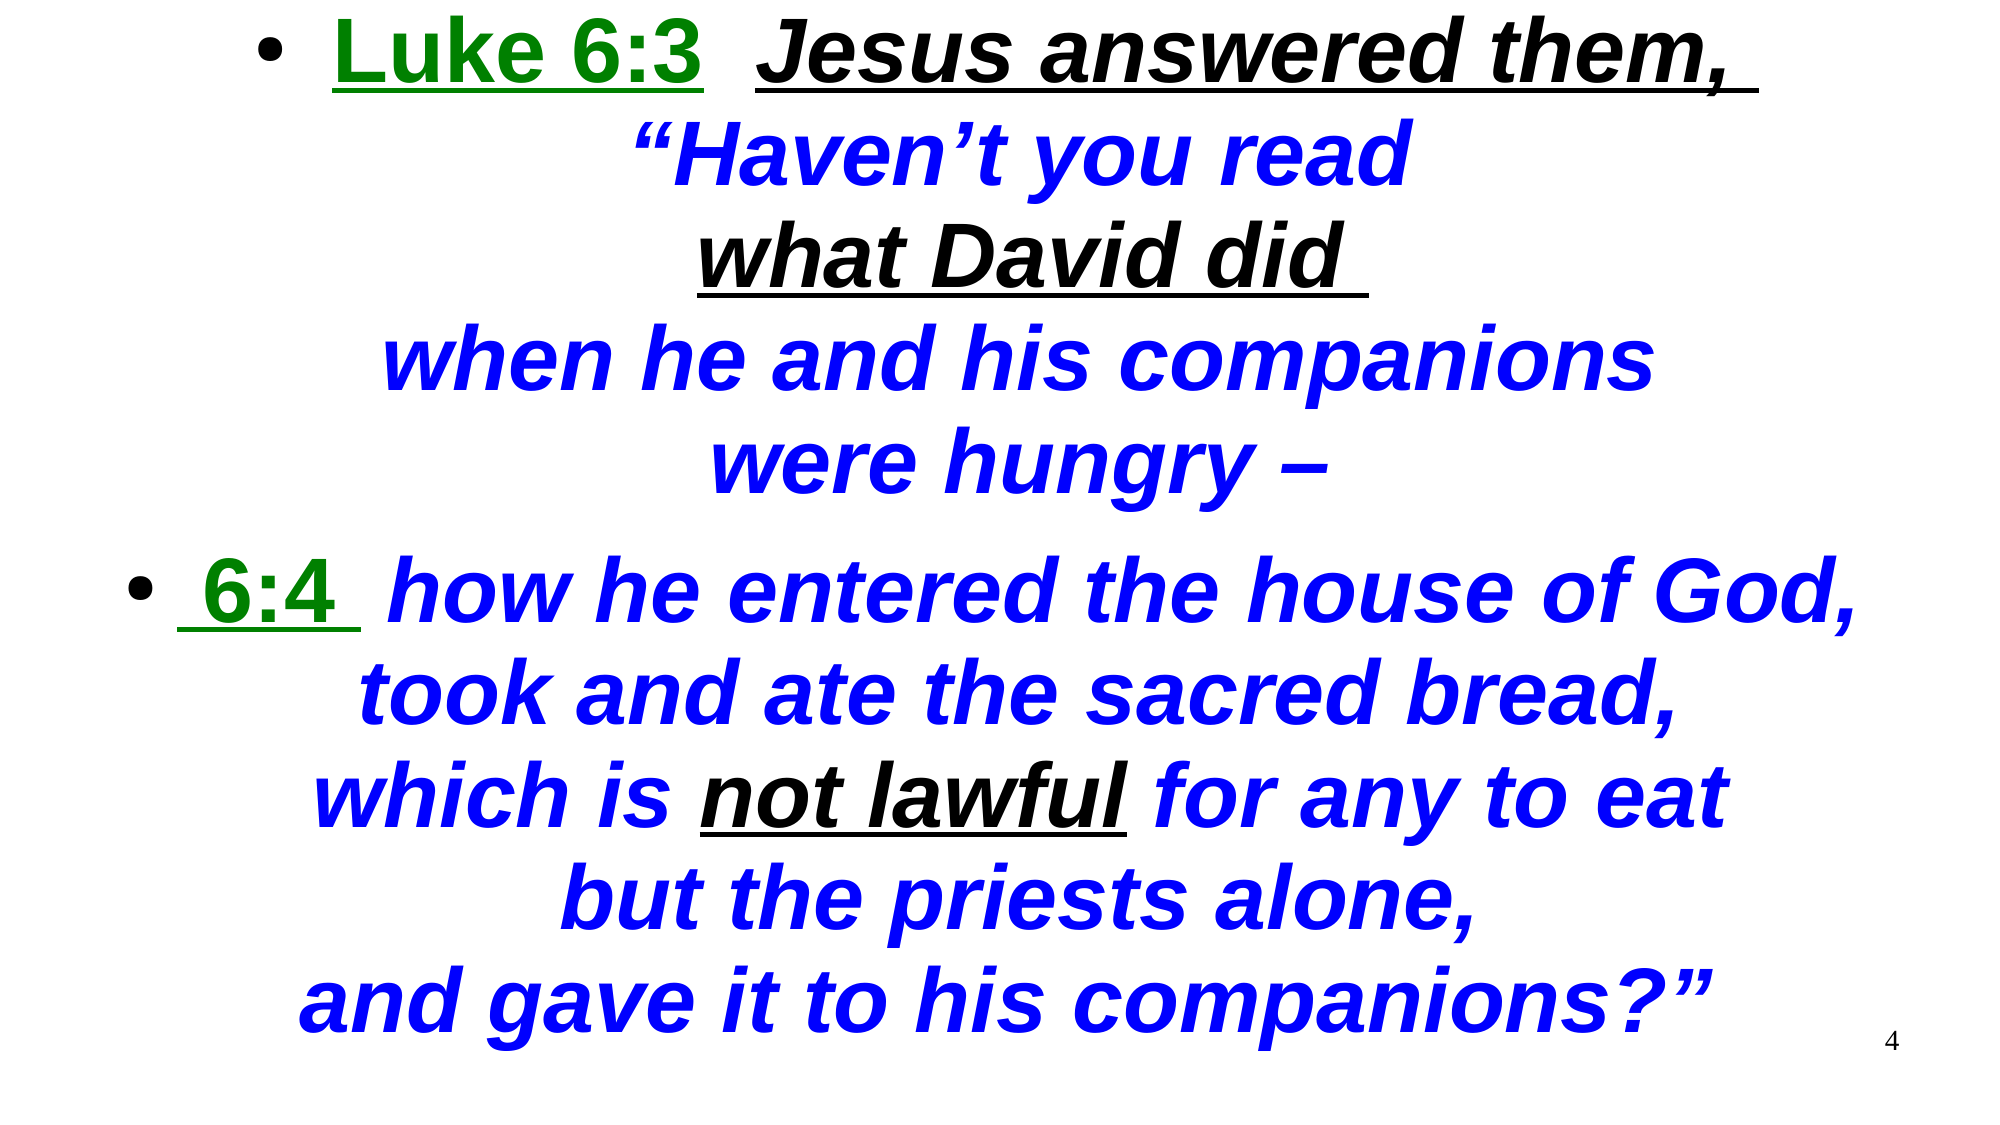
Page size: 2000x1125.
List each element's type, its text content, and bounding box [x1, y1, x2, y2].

list Luke 6:3 Jesus answered them, “Haven’t you read what David did when he and his companions were hungry – 6:4 how he entered the house of God, took and ate the sacred bread, which is not lawful for any to eat but the priests alone, and gave it to his companions?” [0, 0, 1996, 1123]
